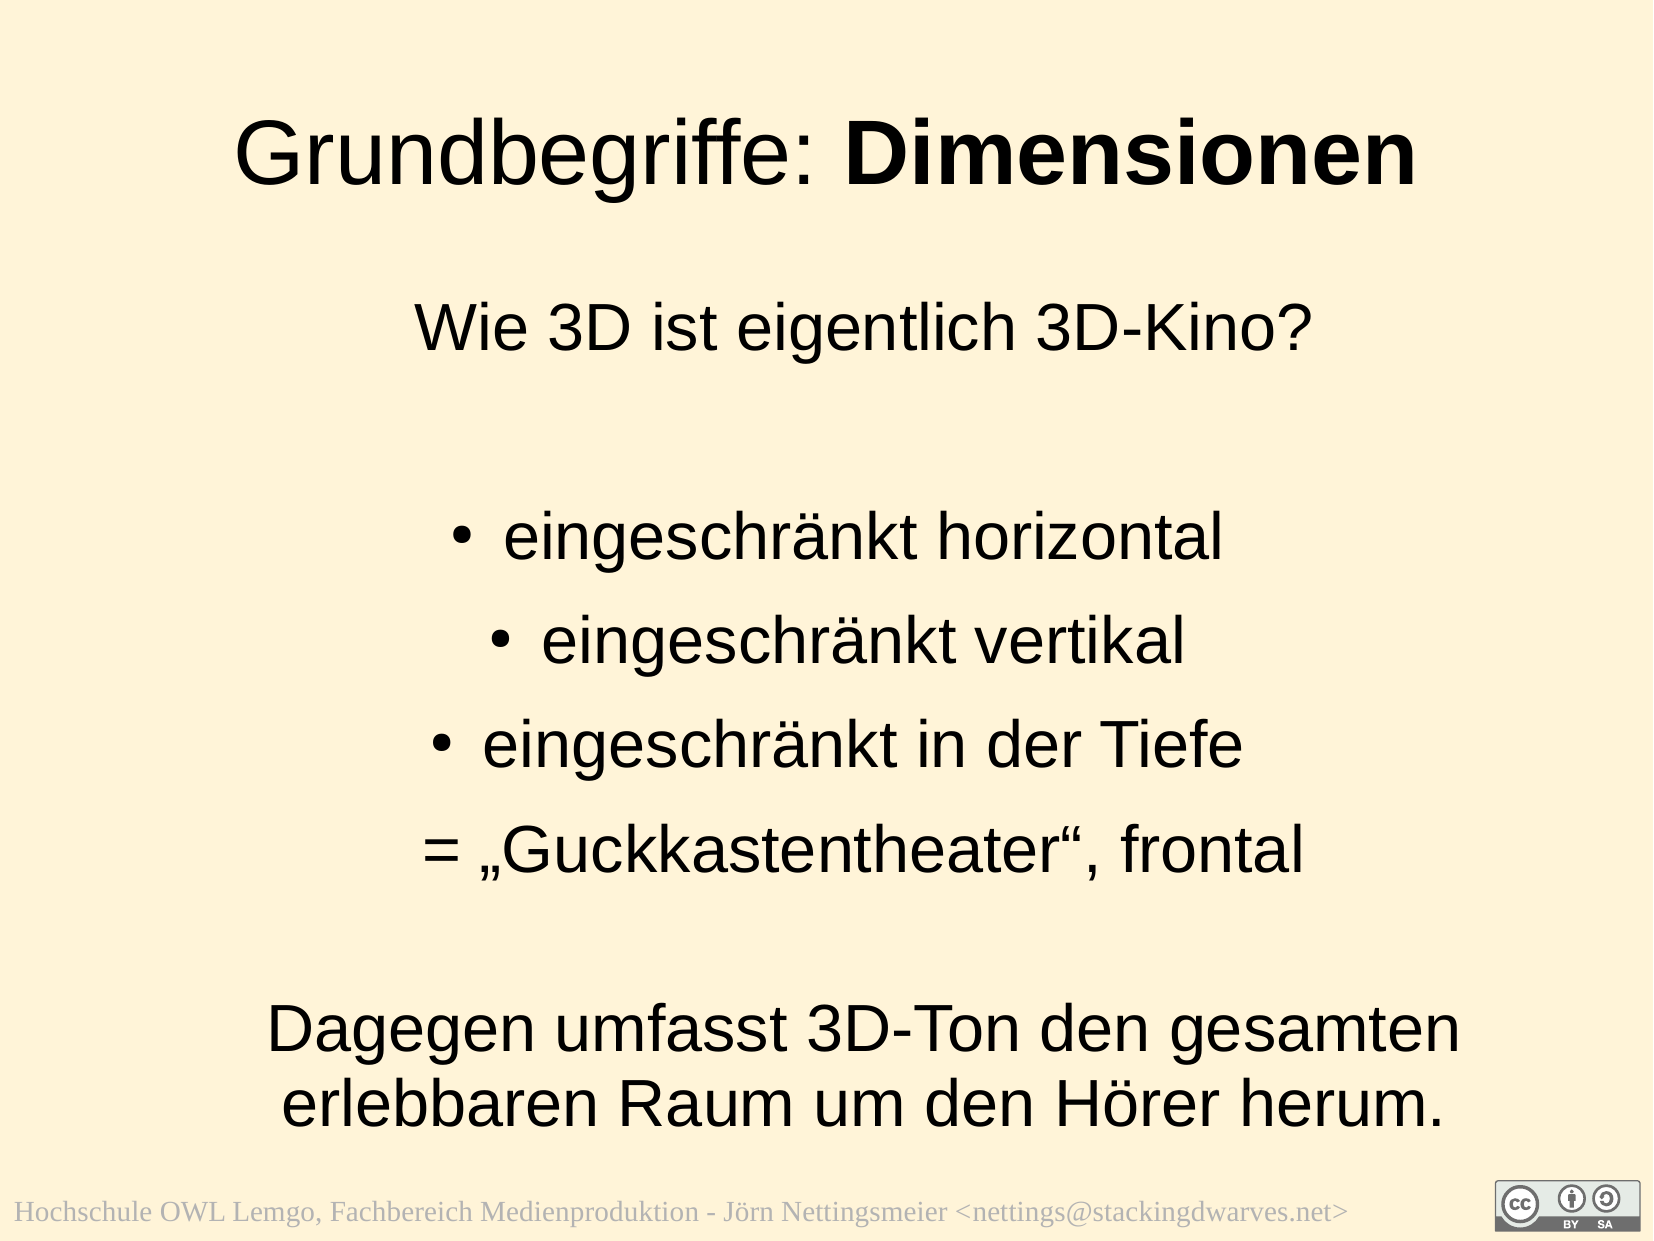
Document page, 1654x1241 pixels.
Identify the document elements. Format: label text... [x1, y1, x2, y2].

title Grundbegriffe: Dimensionen [82, 49, 1571, 257]
list Wie 3D ist eigentlich 3D-Kino? eingeschränkt horizontal eingeschränkt vertikal eingeschränkt in der Tiefe = „Guckkastentheater“, frontal Dagegen umfasst 3D-Ton den gesamten erlebbaren Raum um den Hörer herum. [82, 290, 1576, 1201]
